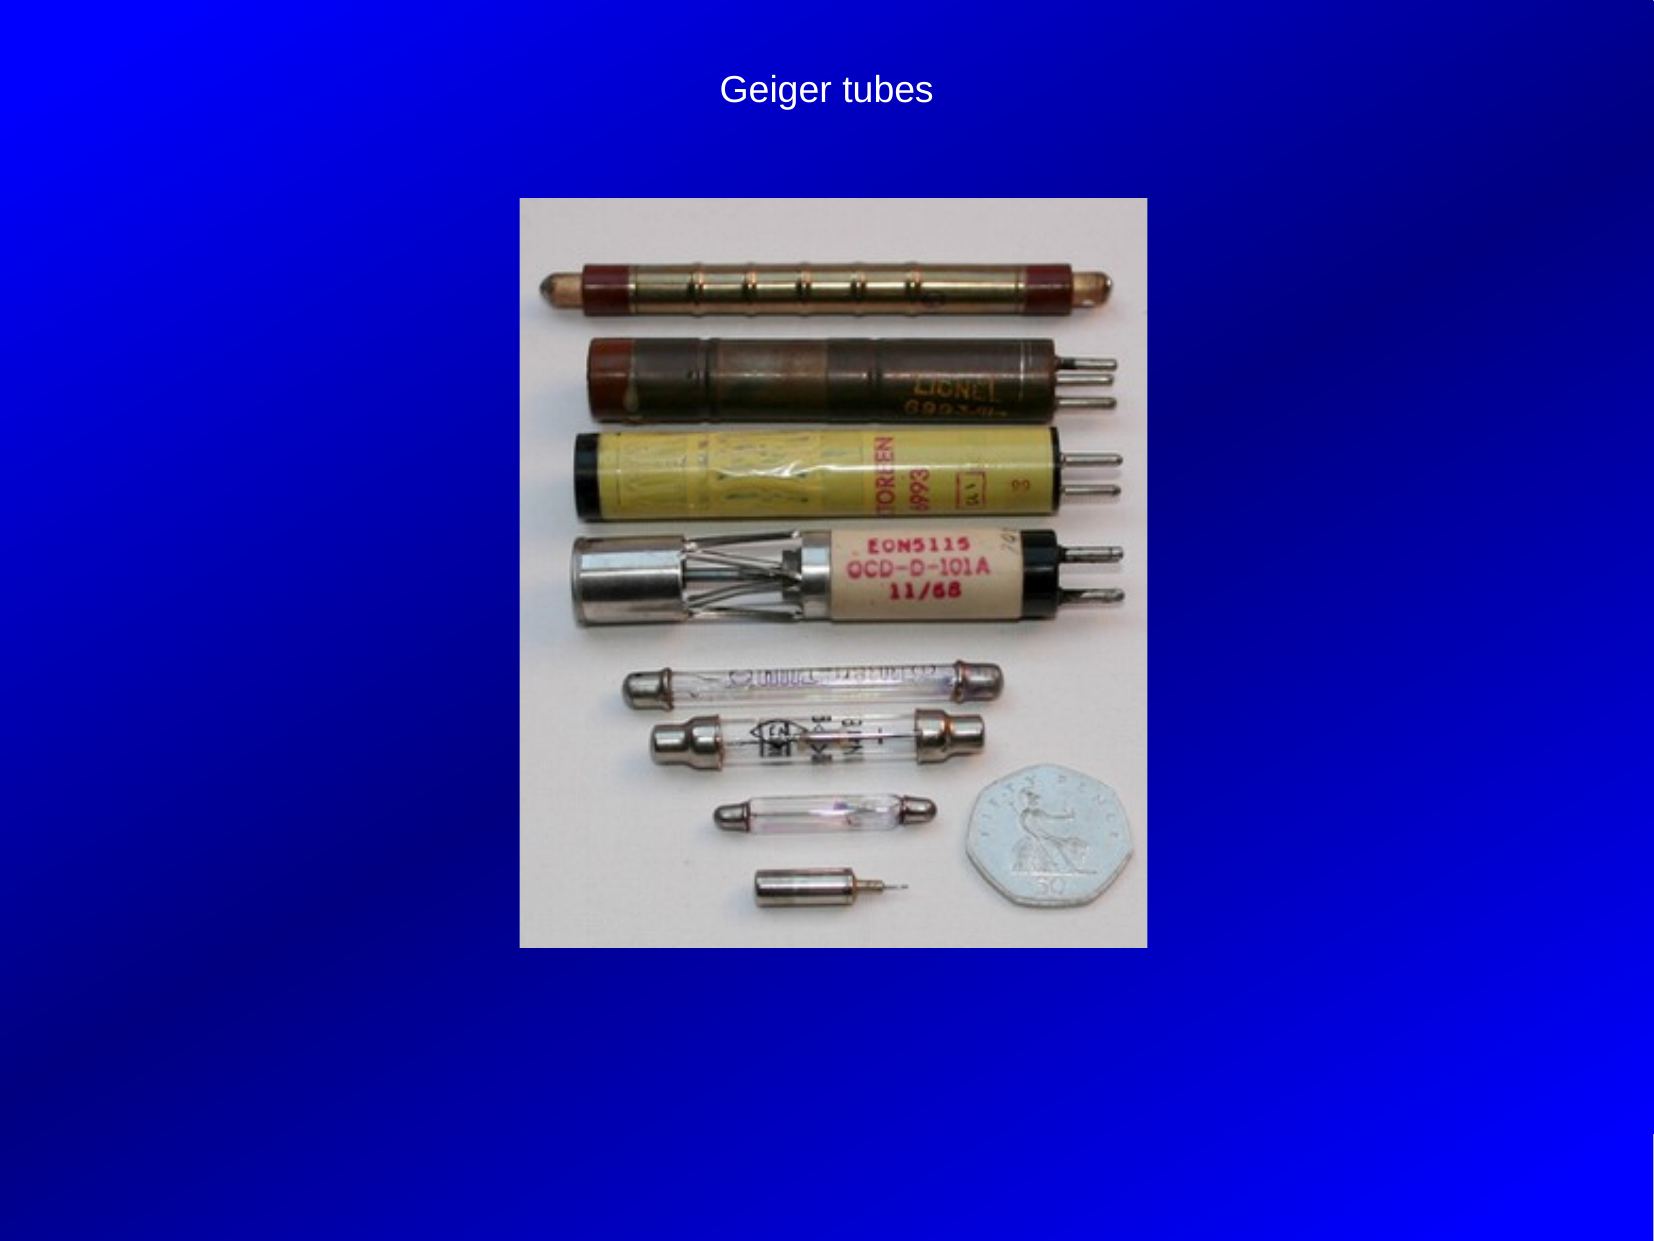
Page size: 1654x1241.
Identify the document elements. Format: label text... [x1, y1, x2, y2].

text_box Geiger tubes [704, 61, 949, 119]
picture [519, 198, 1148, 948]
